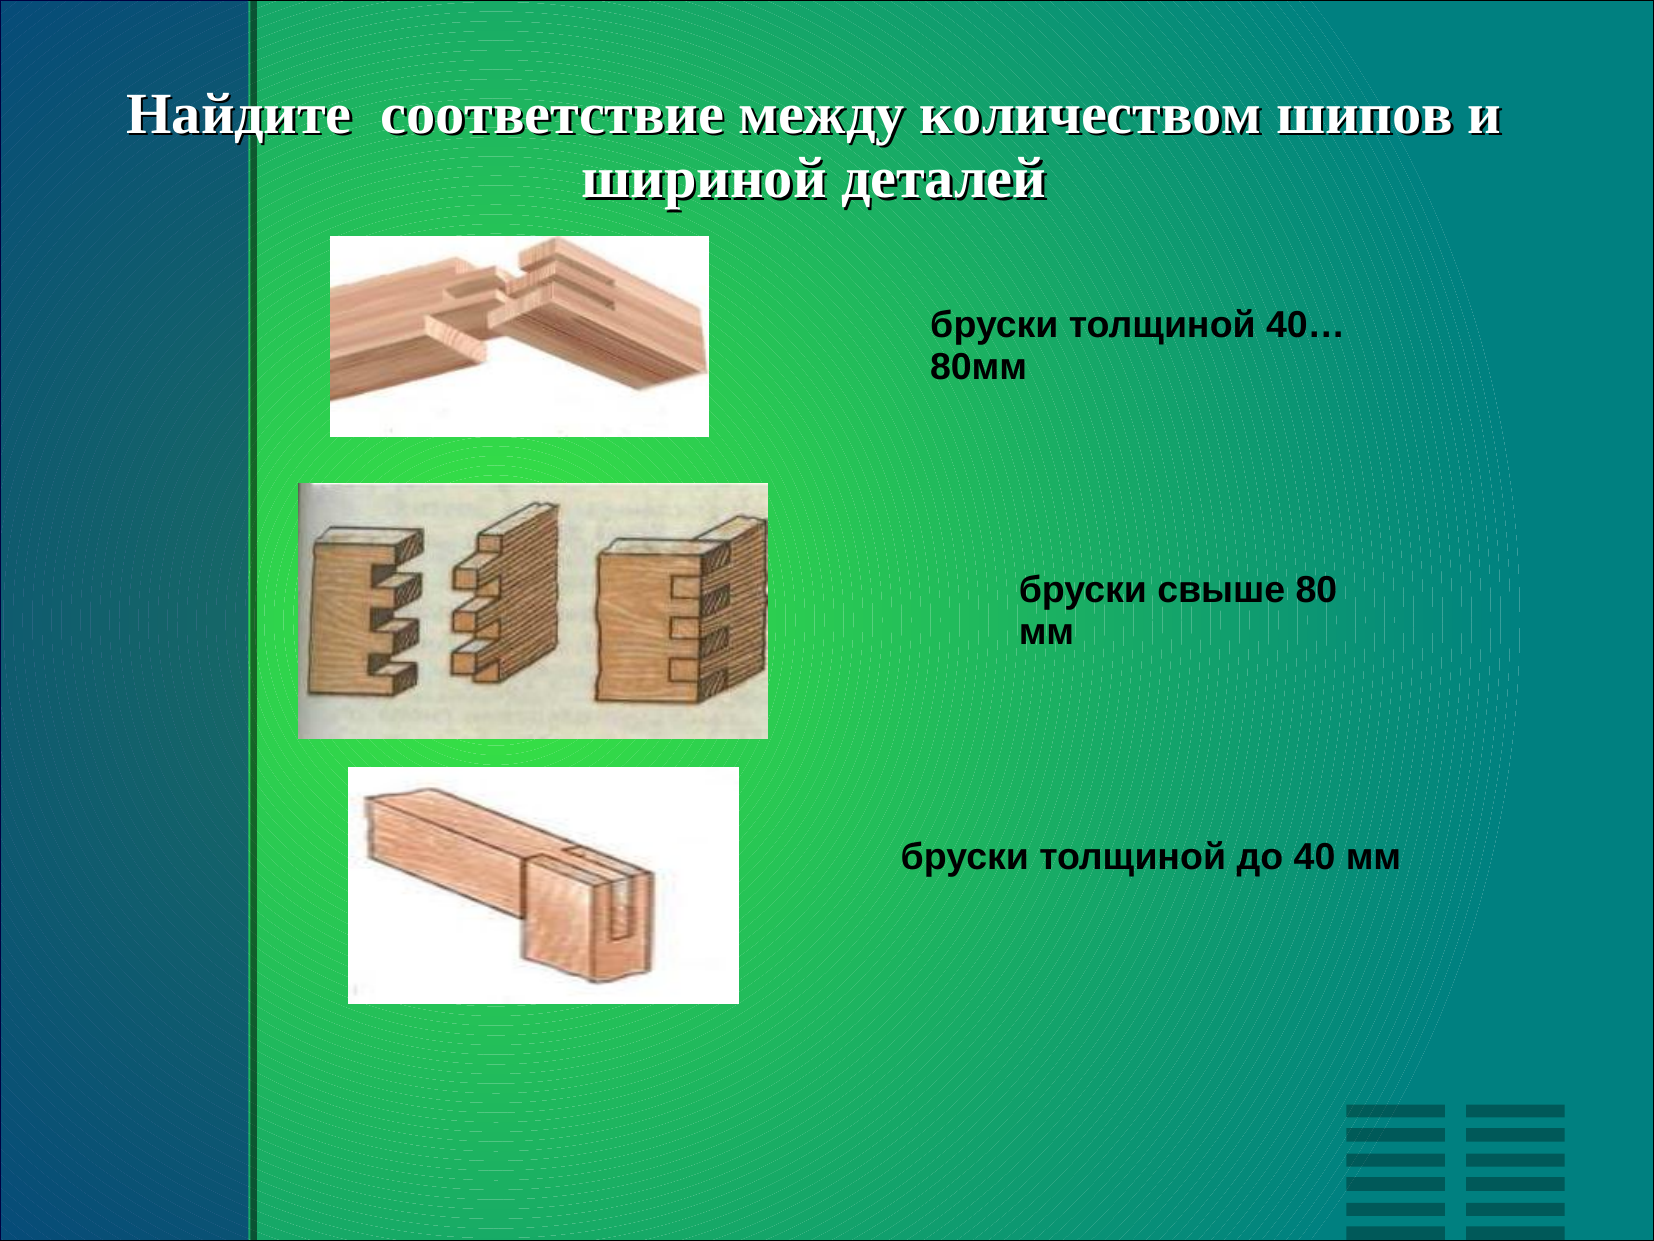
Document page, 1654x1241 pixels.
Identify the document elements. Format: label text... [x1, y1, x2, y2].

text_box бруски свыше 80 мм [1003, 561, 1417, 620]
picture [330, 236, 709, 438]
text_box бруски толщиной до 40 мм [885, 827, 1426, 886]
text_box Найдите соответствие между количеством шипов и шириной деталей [29, 79, 1599, 212]
picture [298, 483, 768, 739]
picture [348, 767, 739, 1004]
text_box бруски толщиной 40…80мм [915, 296, 1456, 355]
